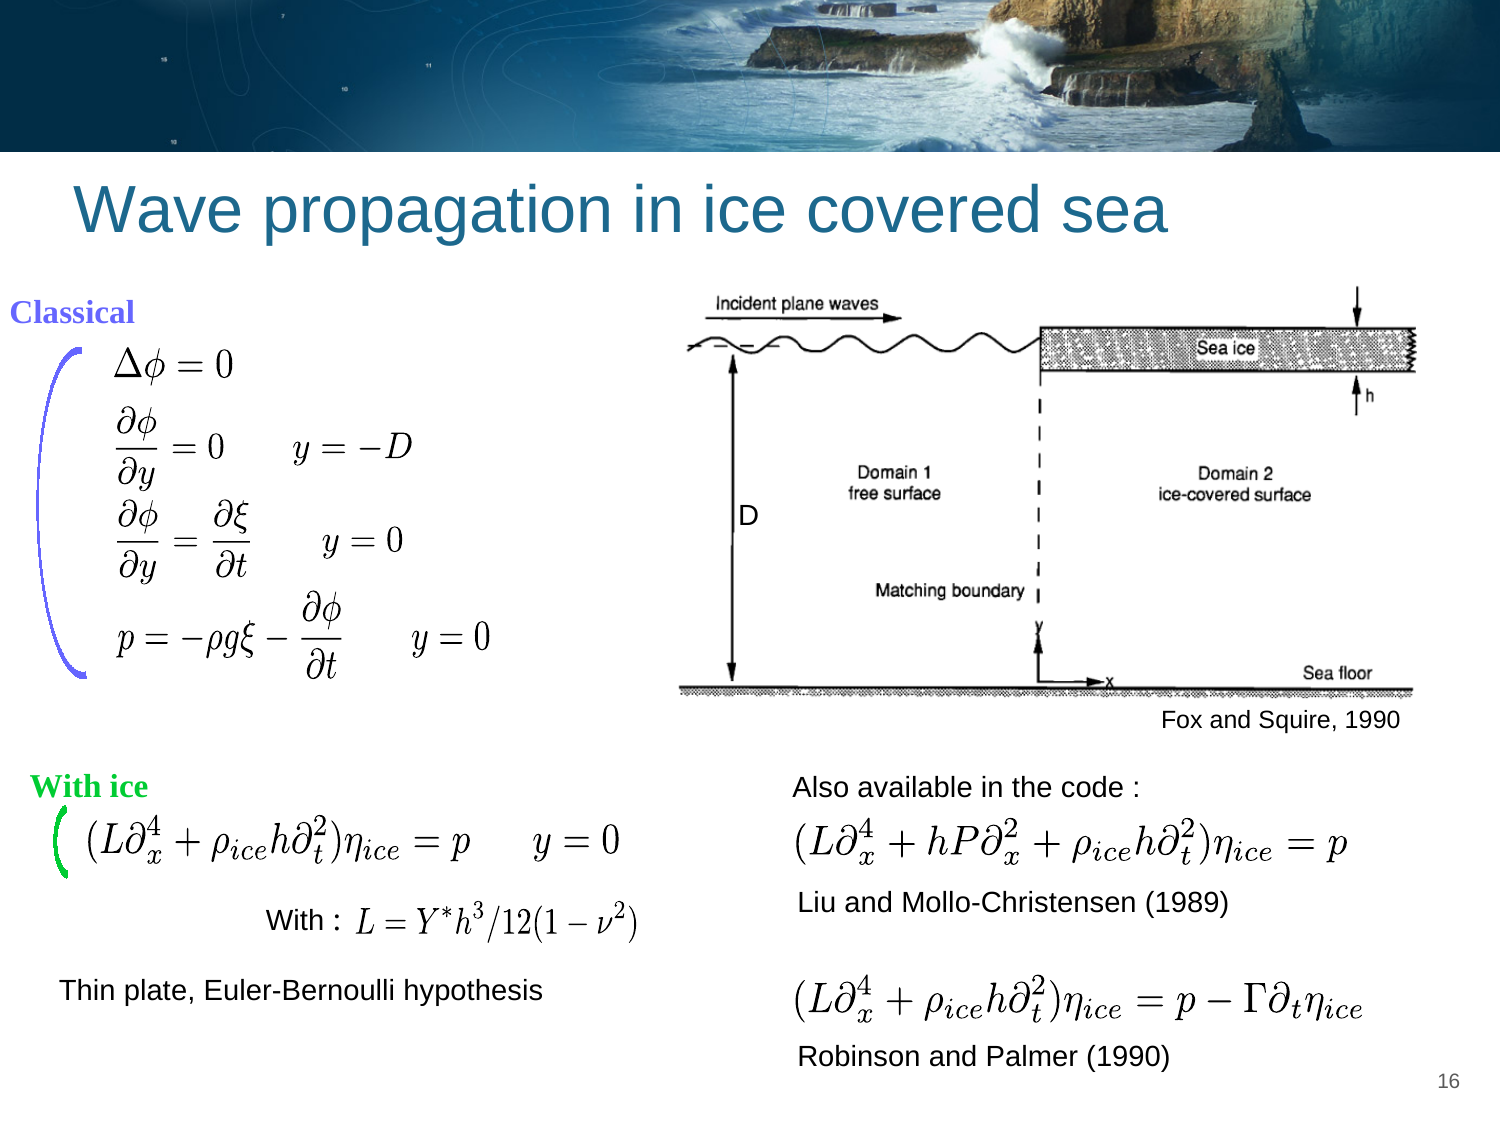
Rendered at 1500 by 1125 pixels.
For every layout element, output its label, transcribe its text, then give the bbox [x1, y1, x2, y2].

text_box Thin plate, Euler-Bernoulli hypothesis [59, 974, 680, 1027]
text_box Liu and Mollo-Christensen (1989) [797, 885, 1418, 939]
text_box Also available in the code : [792, 770, 1413, 824]
text_box [112, 347, 234, 386]
text_box [36, 347, 87, 679]
text_box Classical [9, 293, 178, 331]
text_box [354, 900, 640, 944]
picture [668, 265, 1437, 709]
title Wave propagation in ice covered sea [59, 118, 1244, 294]
text_box Robinson and Palmer (1990) [797, 1039, 1418, 1093]
text_box With ice [29, 767, 198, 805]
text_box [115, 406, 414, 492]
text_box [792, 824, 1348, 865]
picture [0, 0, 1500, 152]
text_box [791, 974, 1364, 1023]
text_box With : [265, 900, 355, 938]
text_box Fox and Squire, 1990 [1160, 705, 1500, 734]
text_box [117, 499, 404, 585]
text_box [116, 590, 491, 680]
text_box [84, 814, 621, 864]
text_box D [738, 498, 798, 532]
text_box [53, 805, 68, 879]
